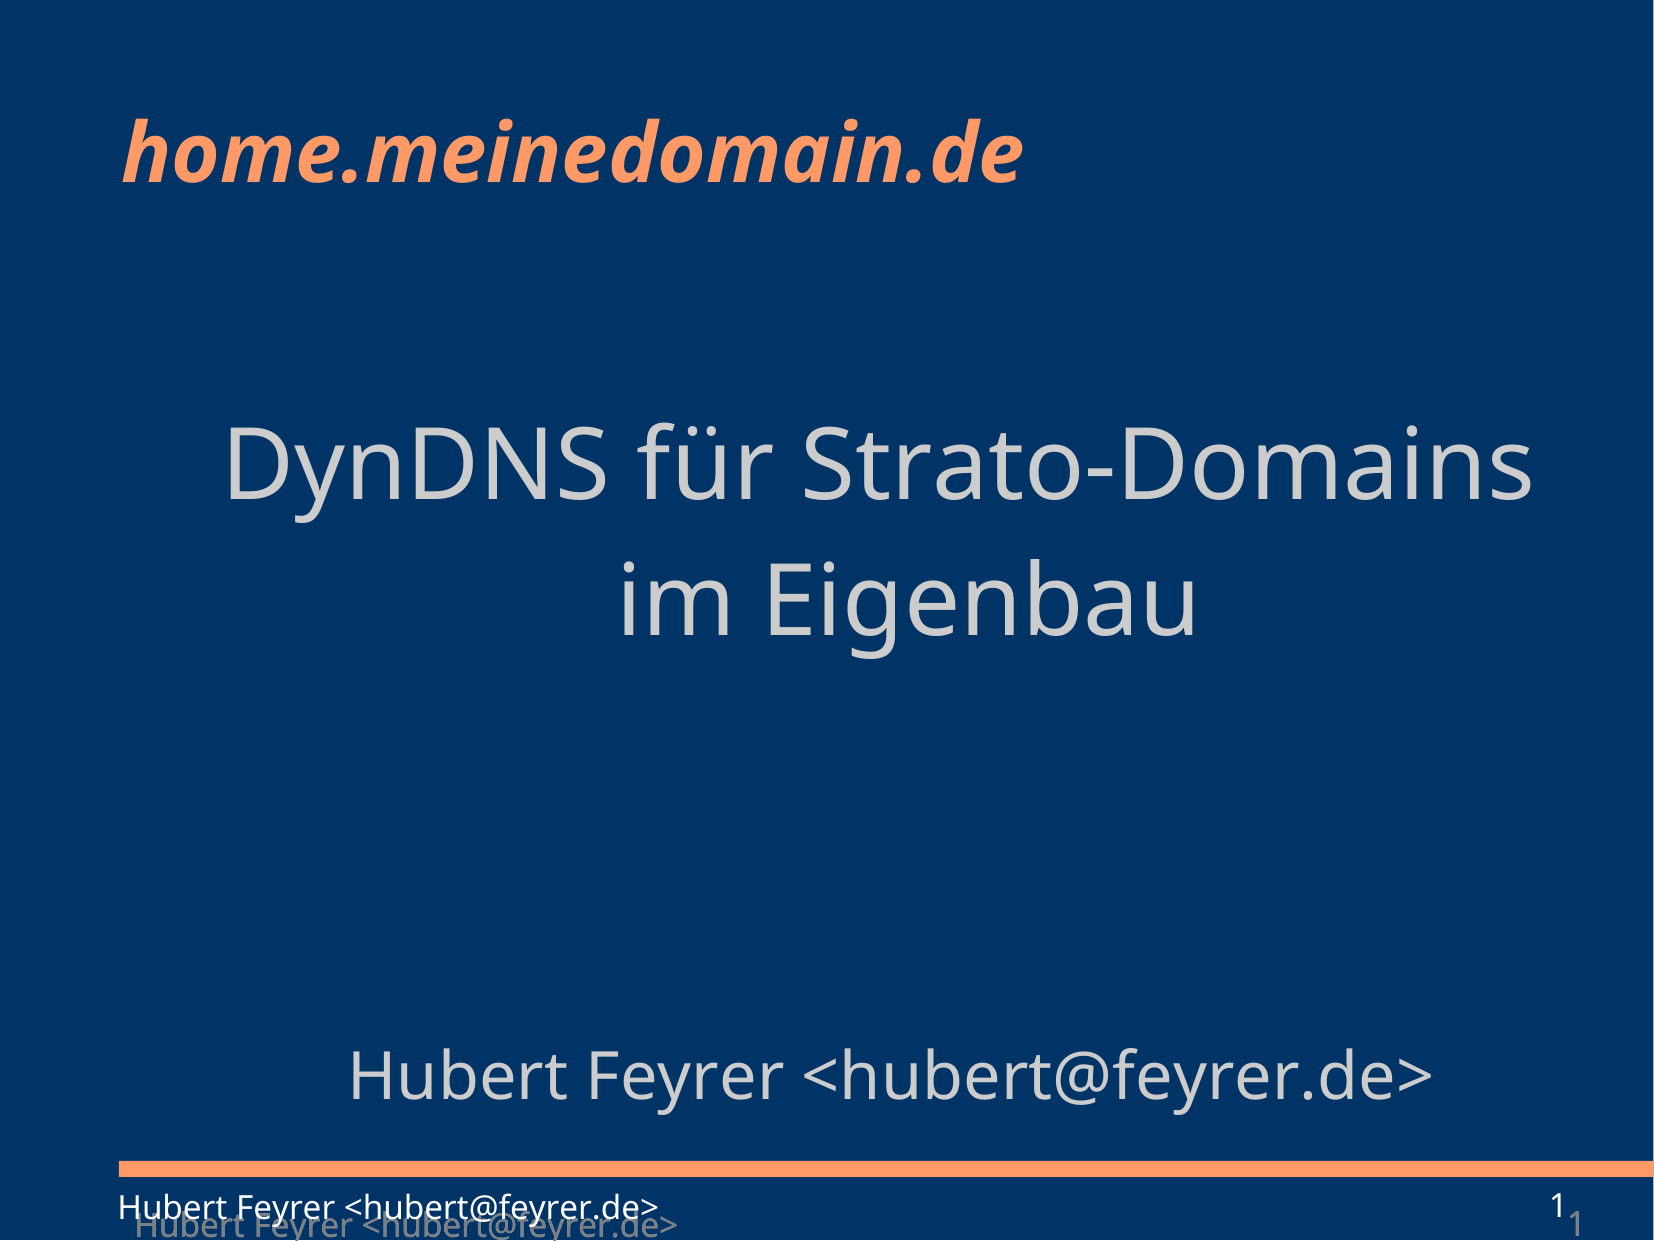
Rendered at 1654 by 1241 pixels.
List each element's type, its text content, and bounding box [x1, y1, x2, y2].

title home.meinedomain.de [121, 46, 1534, 254]
subtitle DynDNS für Strato-Domains im Eigenbau Hubert Feyrer <hubert@feyrer.de> [178, 364, 1570, 1147]
